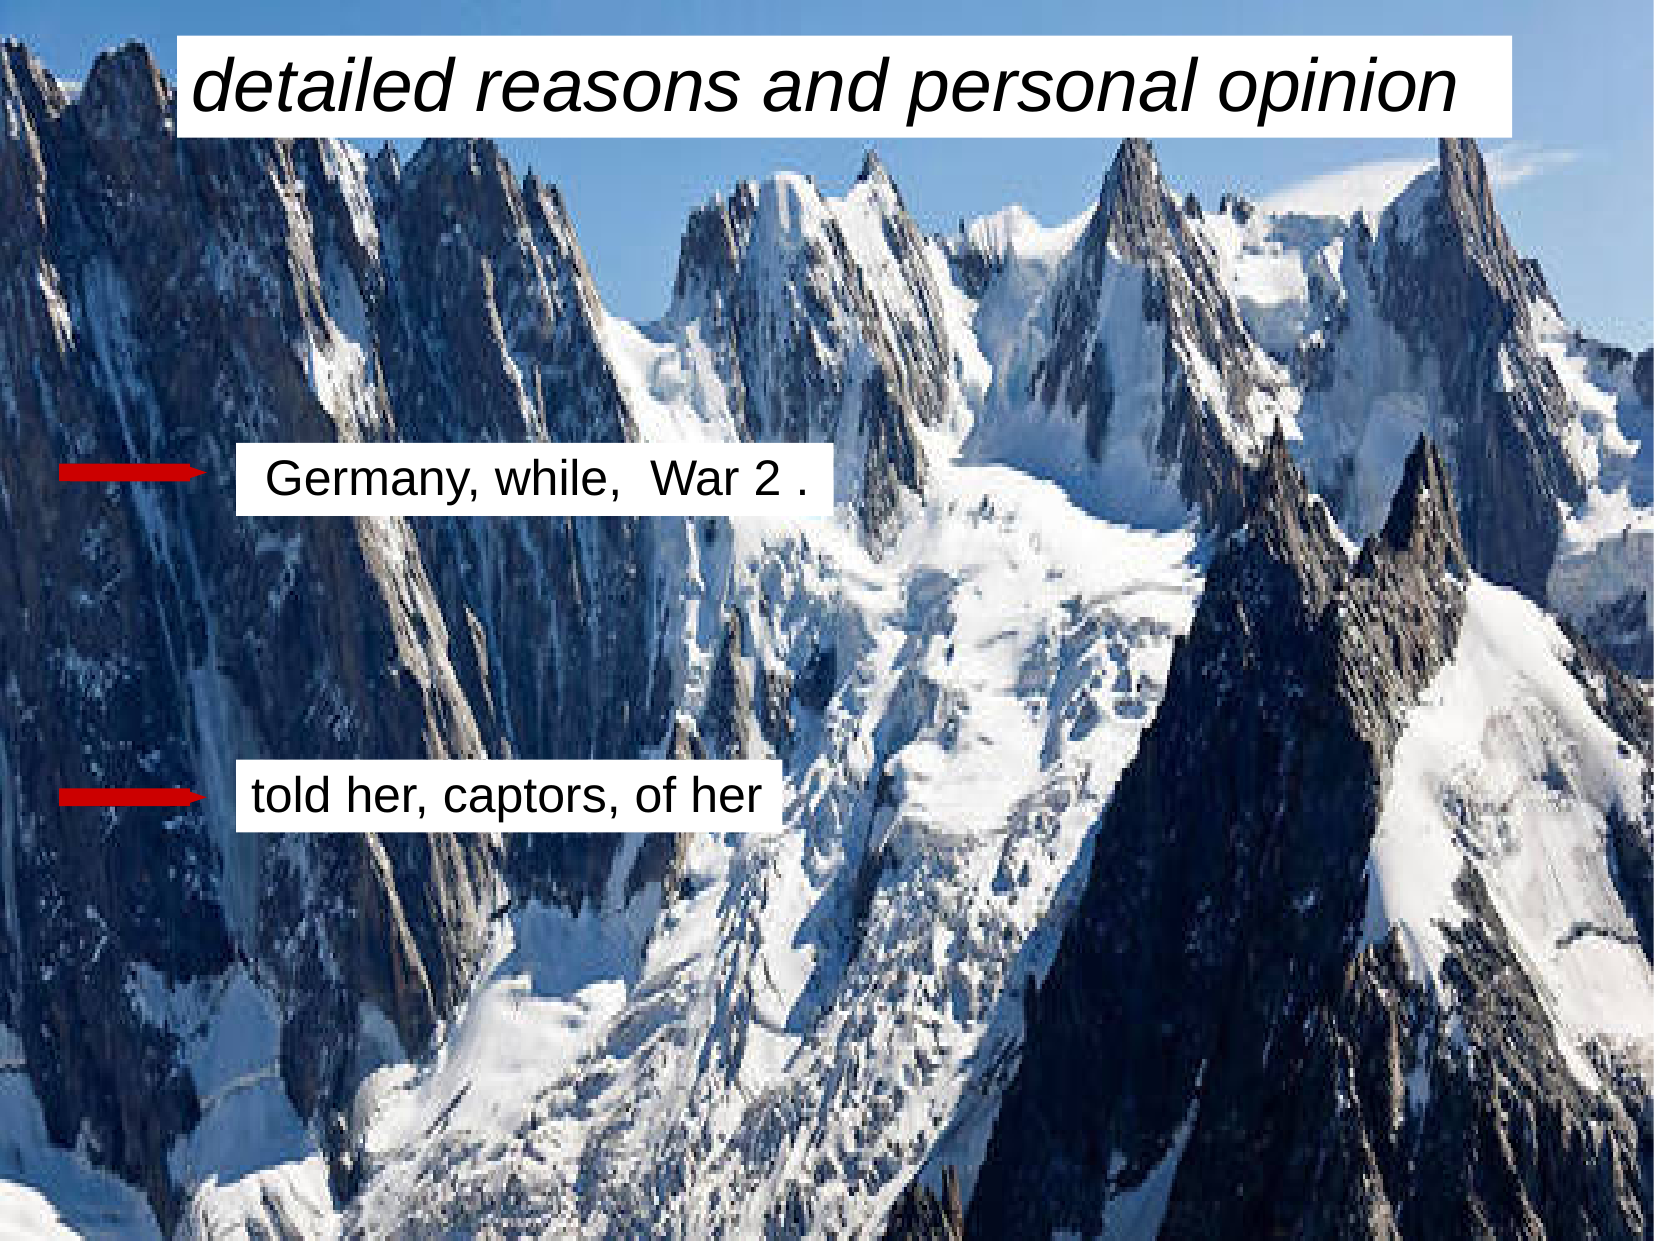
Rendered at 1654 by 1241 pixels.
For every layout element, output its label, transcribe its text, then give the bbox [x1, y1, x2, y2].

text_box told her, captors, of her [236, 759, 783, 833]
text_box Germany, while, War 2 . [236, 442, 834, 516]
picture [0, 0, 1654, 1241]
text_box detailed reasons and personal opinion [177, 35, 1513, 138]
